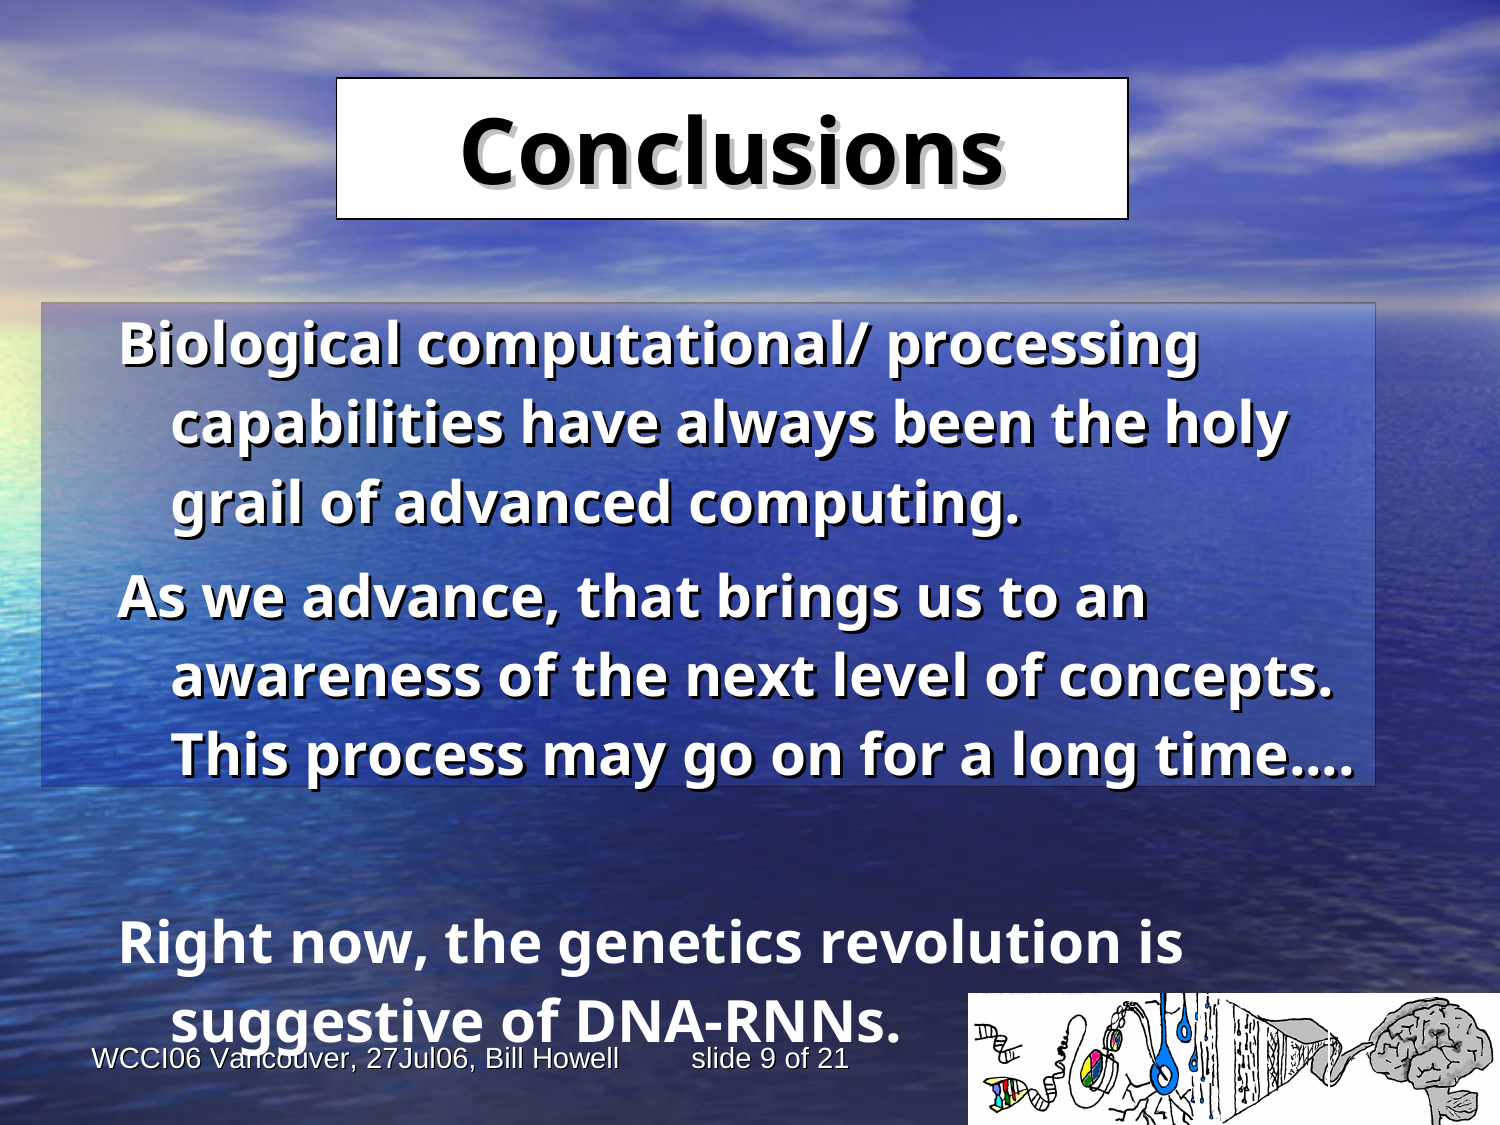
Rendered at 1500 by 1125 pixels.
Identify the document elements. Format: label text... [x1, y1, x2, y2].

picture [1200, 996, 1328, 1124]
picture [0, 0, 1500, 1125]
list Biological computational/ processing capabilities have always been the holy grail of advanced computing. As we advance, that brings us to an awareness of the next level of concepts. This process may go on for a long time.... Right now, the genetics revolution is suggestive of DNA-RNNs. [100, 302, 1405, 979]
title Conclusions [336, 78, 1129, 220]
text_box [41, 302, 100, 787]
